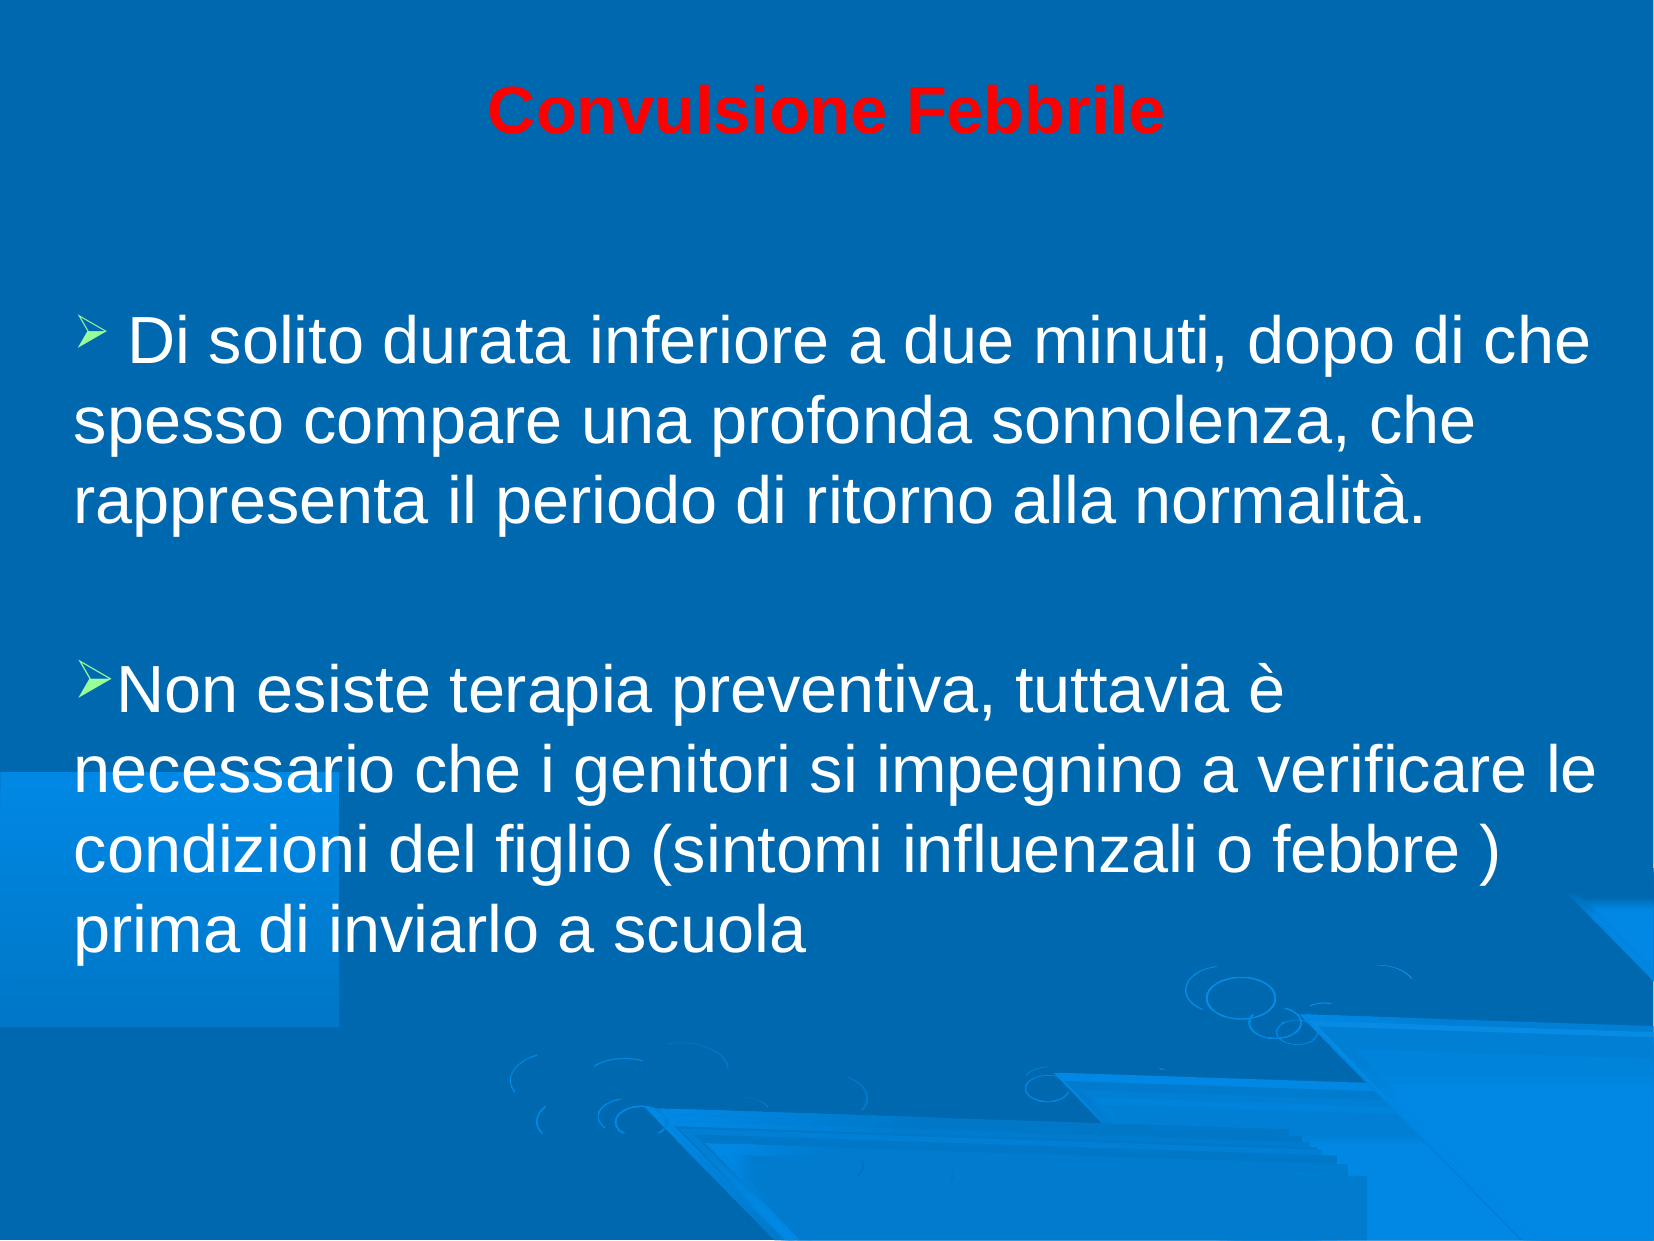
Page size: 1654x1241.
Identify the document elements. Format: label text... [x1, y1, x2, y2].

list Di solito durata inferiore a due minuti, dopo di che spesso compare una profonda sonnolenza, che rappresenta il periodo di ritorno alla normalità. Non esiste terapia preventiva, tuttavia è necessario che i genitori si impegnino a verificare le condizioni del figlio (sintomi influenzali o febbre ) prima di inviarlo a scuola [59, 289, 1619, 1010]
title Convulsione Febbrile [82, 0, 1571, 220]
